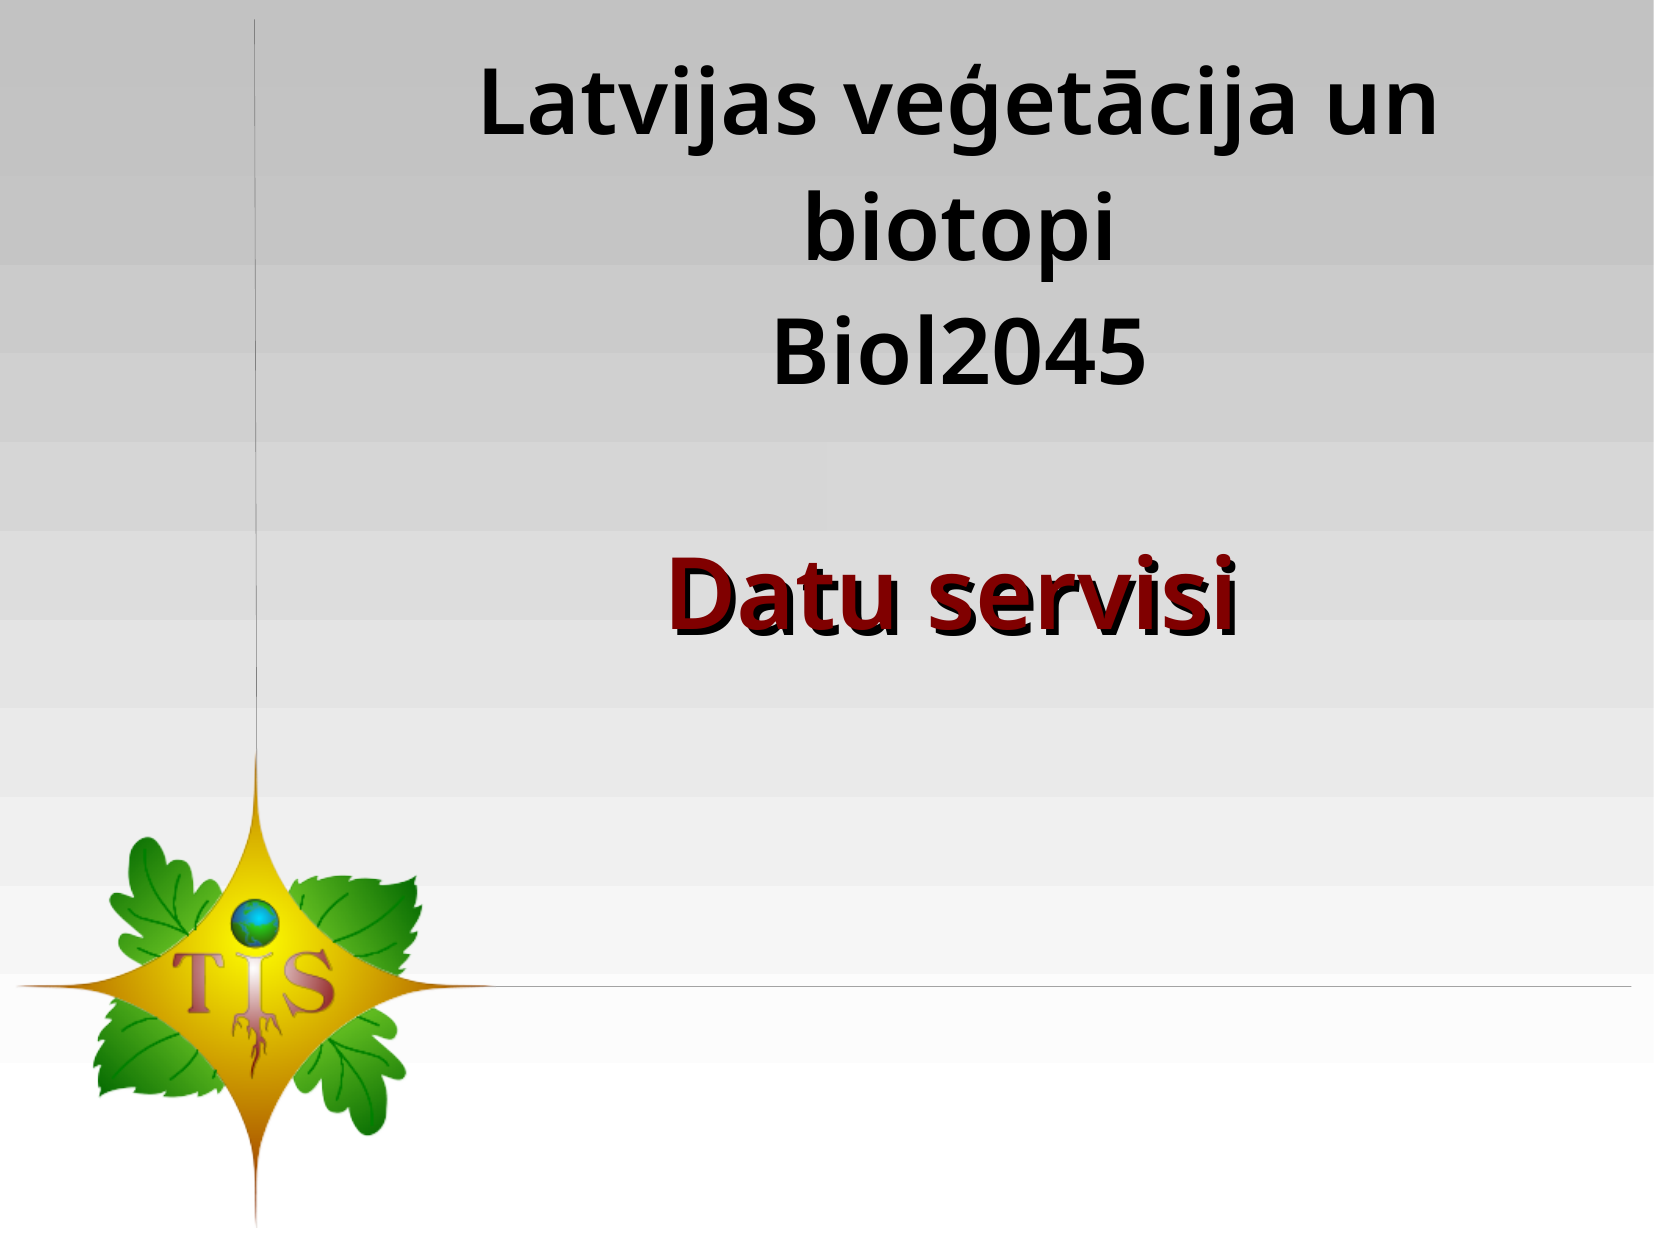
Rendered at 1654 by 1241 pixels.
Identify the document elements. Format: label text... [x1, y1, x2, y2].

title Datu servisi [295, 324, 1607, 857]
picture [0, 0, 1654, 1241]
